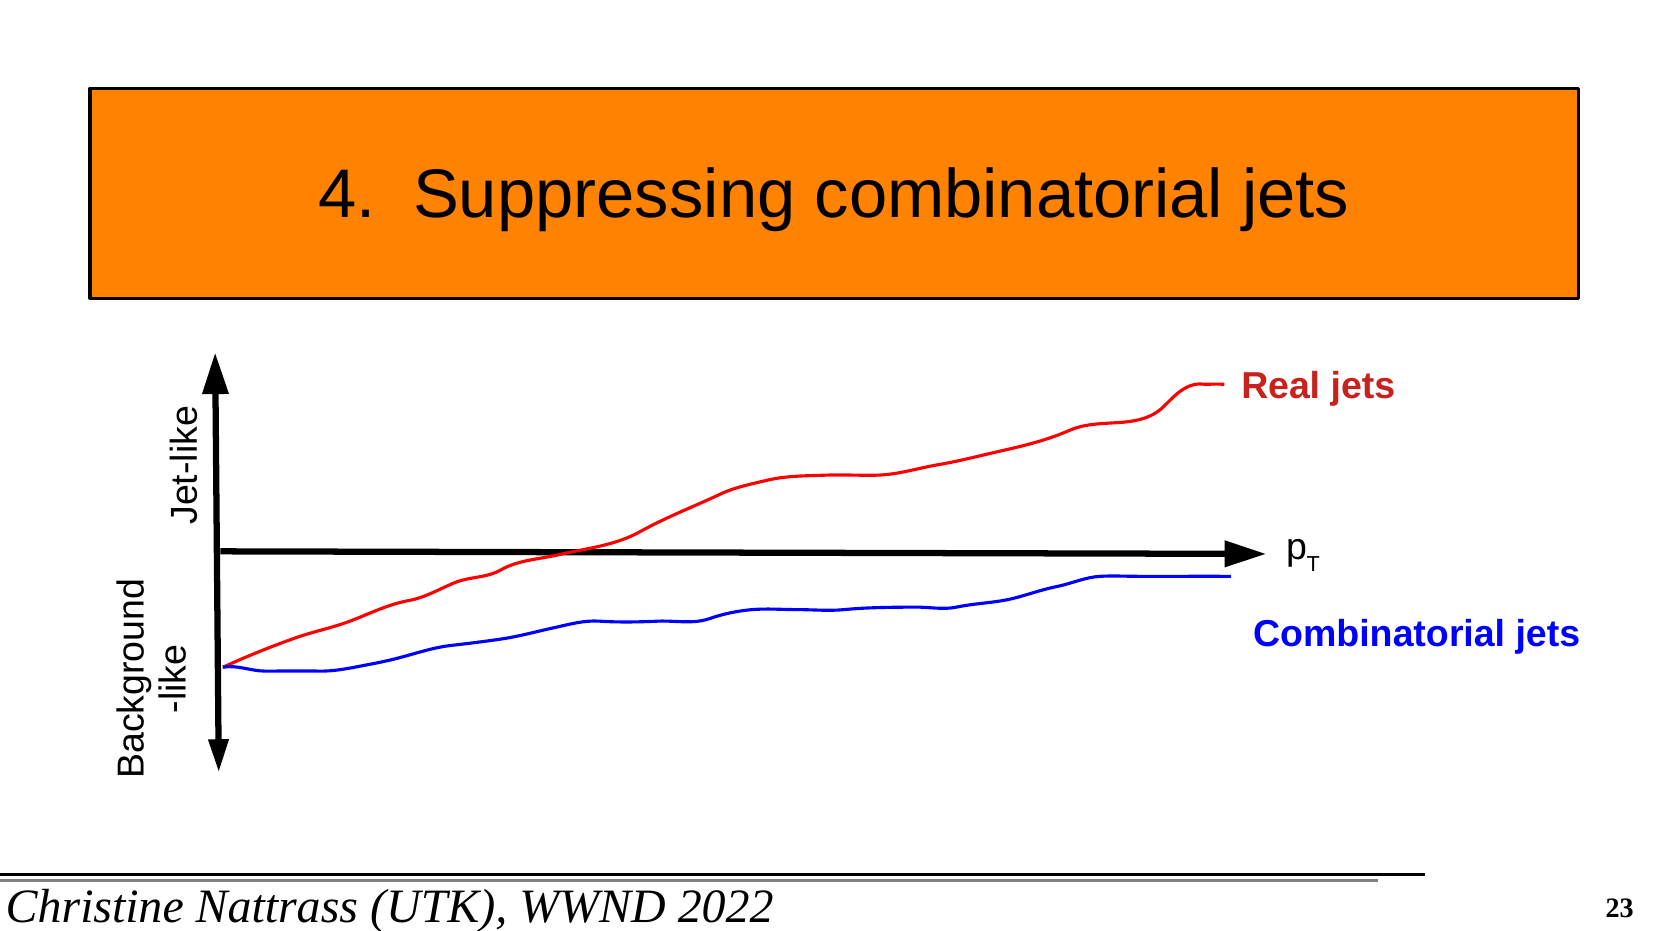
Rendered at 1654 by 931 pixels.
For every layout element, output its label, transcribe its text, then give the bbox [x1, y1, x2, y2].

text_box Combinatorial jets [1238, 605, 1596, 662]
text_box Real jets [1226, 357, 1411, 414]
title 4. Suppressing combinatorial jets [90, 88, 1579, 299]
text_box pT [1271, 518, 1335, 584]
text_box Background-like [102, 563, 202, 794]
text_box Jet-like [155, 391, 213, 540]
